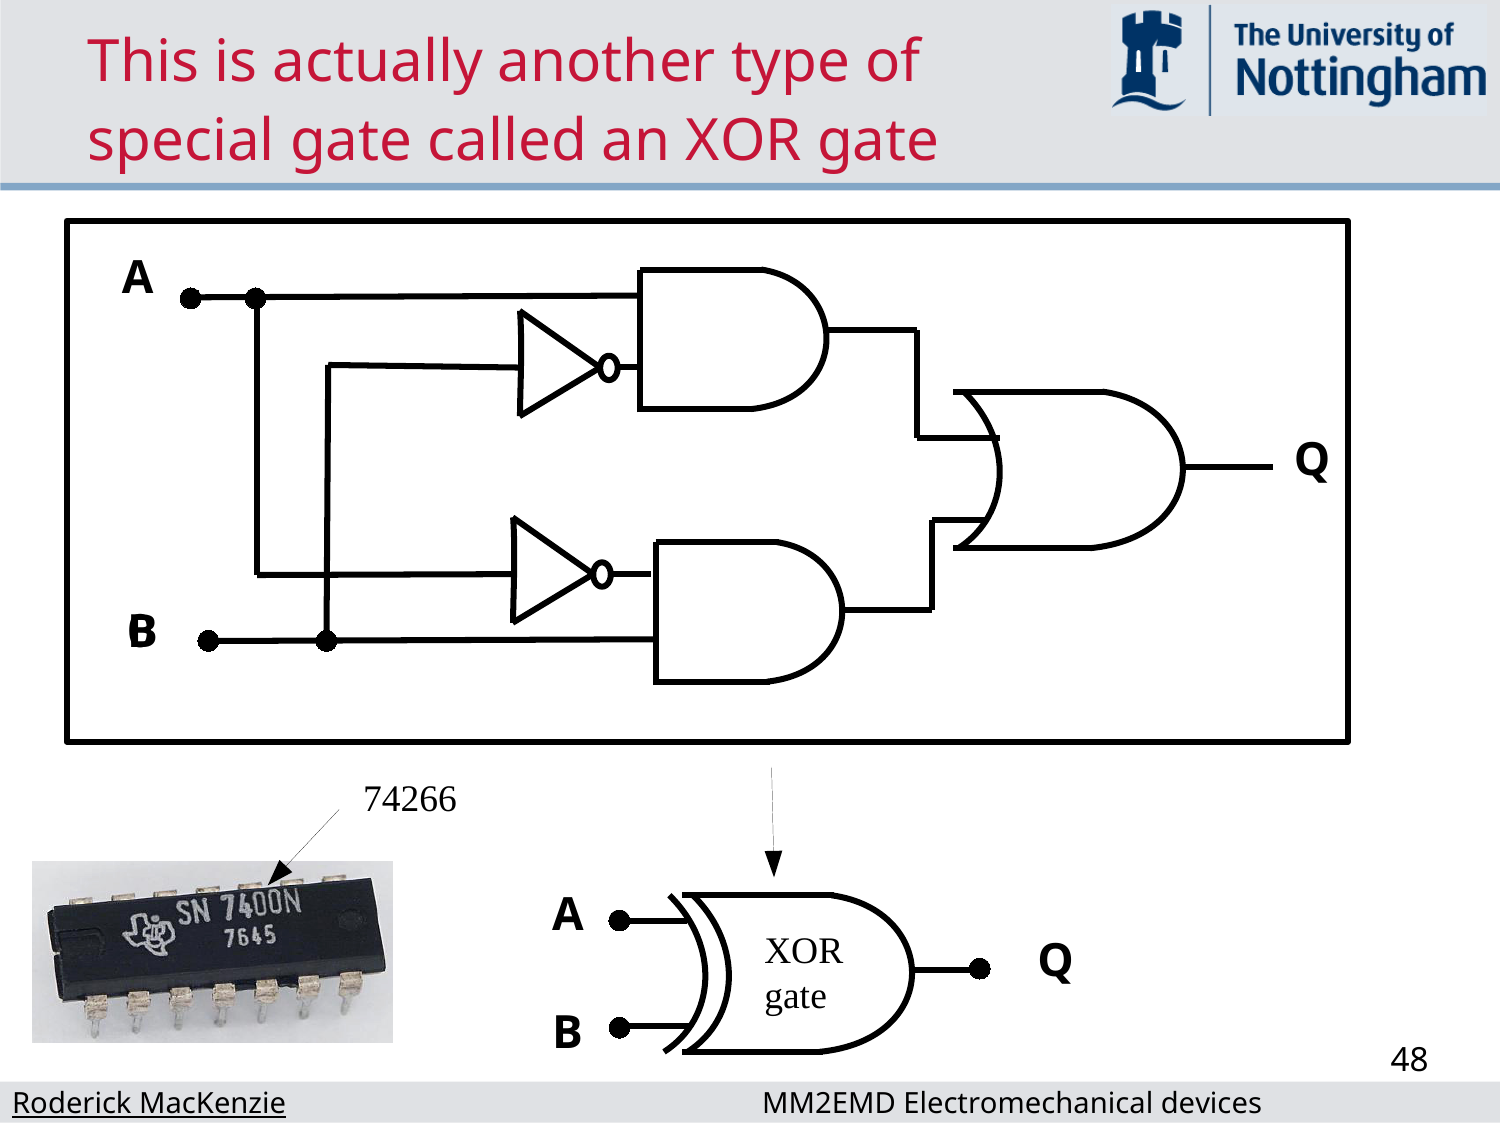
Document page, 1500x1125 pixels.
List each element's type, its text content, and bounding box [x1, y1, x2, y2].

text_box [245, 287, 267, 309]
text_box [180, 287, 202, 309]
text_box XOR gate [749, 918, 871, 1024]
picture [1111, 4, 1487, 116]
text_box B [112, 594, 169, 664]
text_box B [537, 995, 594, 1065]
title This is actually another type of special gate called an XOR gate [72, 22, 1113, 174]
text_box [197, 630, 219, 652]
picture [32, 861, 393, 1043]
text_box A [537, 876, 594, 947]
text_box [608, 910, 630, 931]
text_box [609, 1017, 630, 1039]
text_box A [107, 239, 164, 310]
text_box Q [1022, 923, 1080, 993]
text_box Q [1278, 422, 1336, 492]
text_box <number> [1375, 1030, 1500, 1101]
text_box 74266 [348, 766, 472, 827]
text_box [969, 958, 991, 980]
text_box [316, 630, 337, 652]
